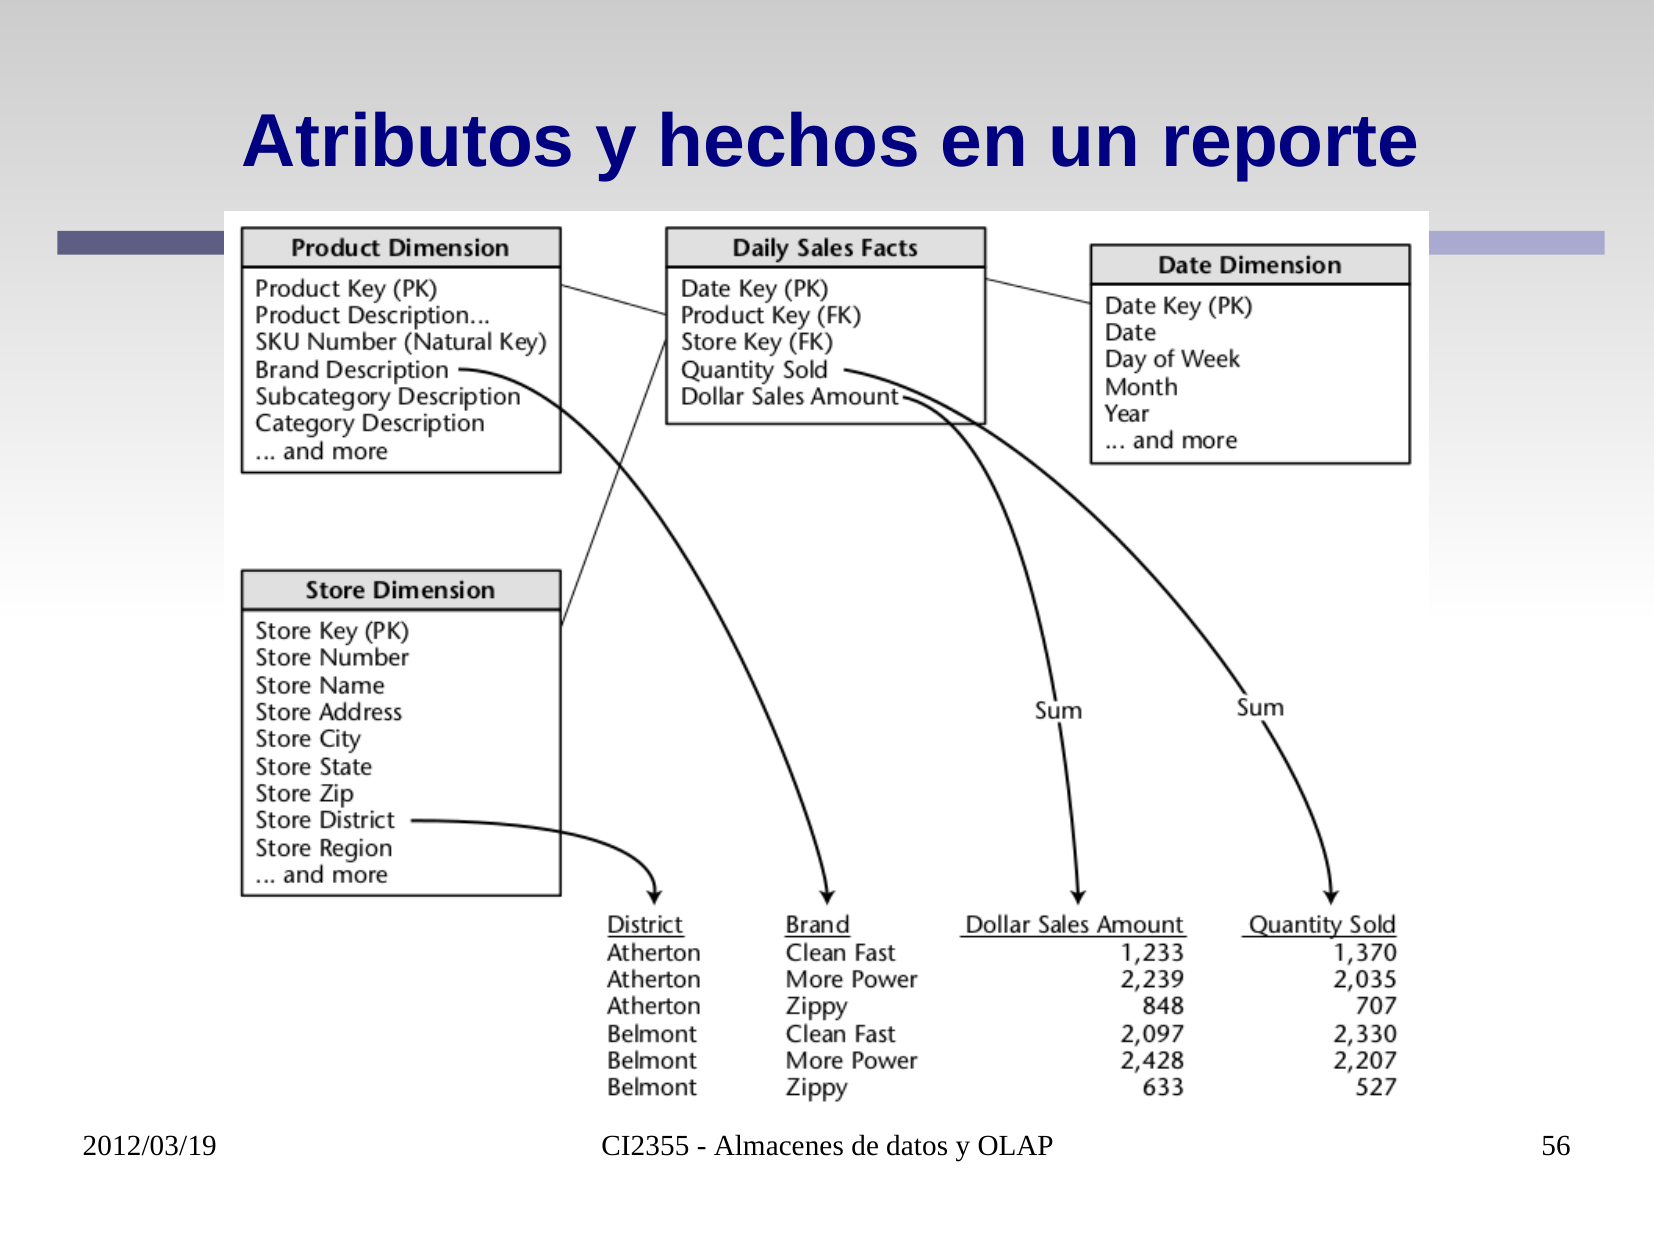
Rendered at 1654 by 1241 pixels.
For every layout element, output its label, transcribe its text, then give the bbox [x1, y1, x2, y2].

picture [224, 211, 1429, 1109]
title Atributos y hechos en un reporte [86, 55, 1576, 226]
